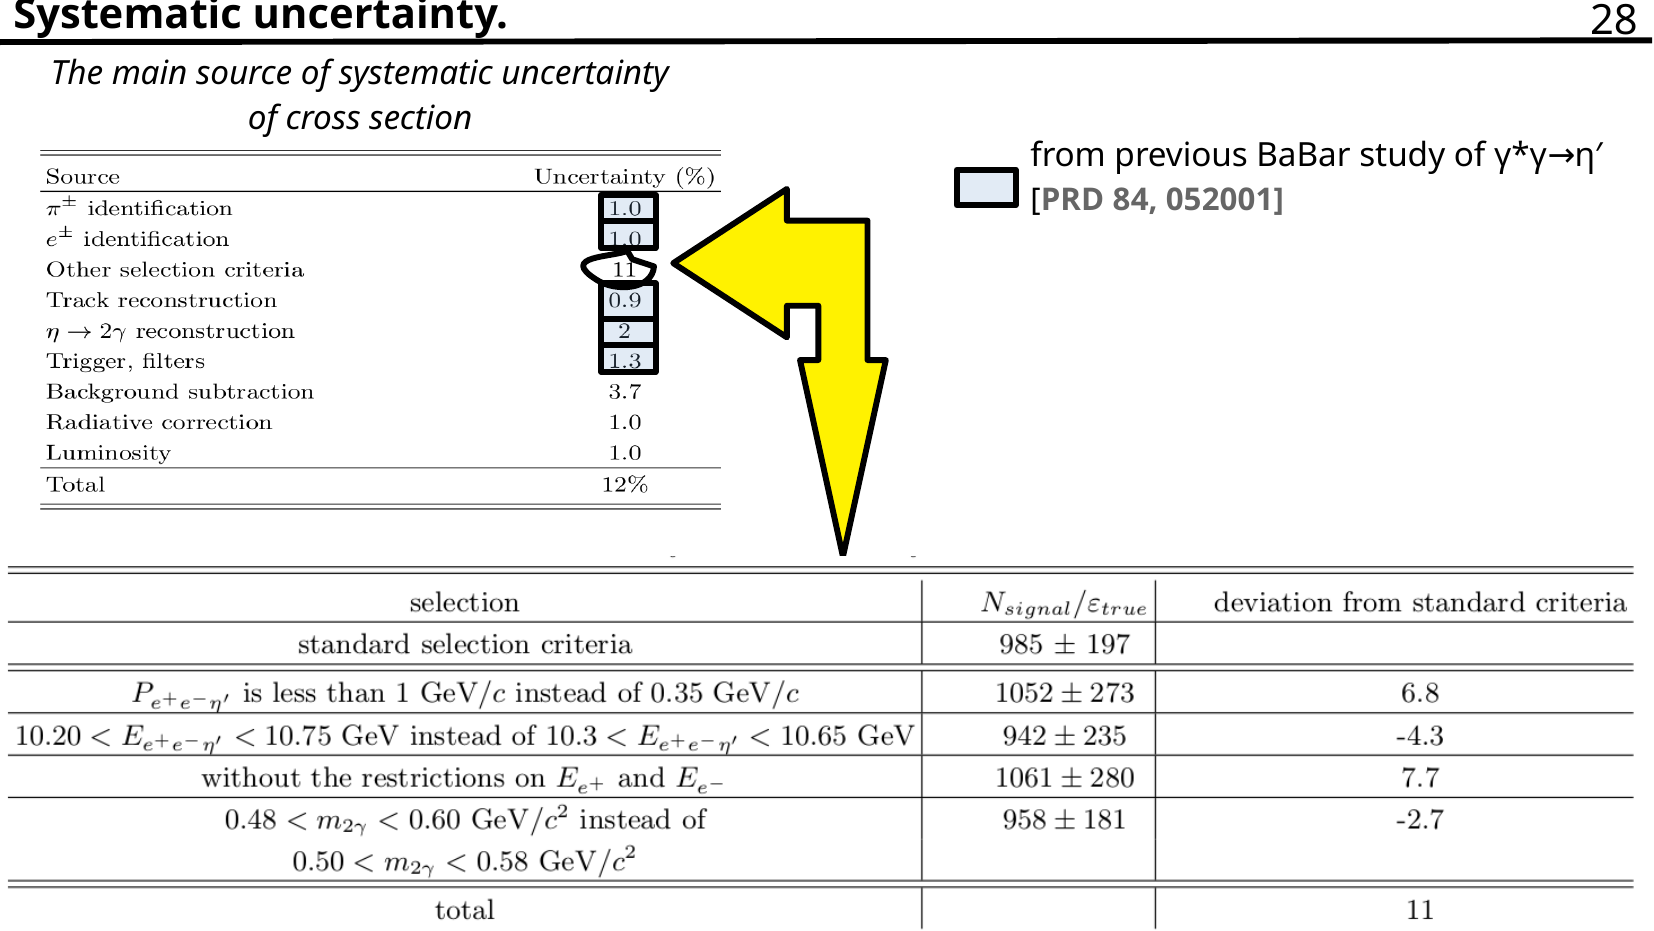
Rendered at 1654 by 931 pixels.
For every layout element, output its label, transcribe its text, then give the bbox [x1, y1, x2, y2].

text_box [956, 169, 1016, 206]
text_box [601, 194, 656, 248]
text_box 28 [1575, 0, 1654, 54]
text_box The main source of systematic uncertainty of cross section [23, 53, 697, 147]
text_box from previous BaBar study of γ*γ→η′ [PRD 84, 052001] [1015, 124, 1654, 229]
picture [0, 556, 1653, 931]
text_box [673, 188, 886, 556]
text_box Systematic uncertainty. [0, 0, 1310, 53]
picture [35, 144, 721, 523]
text_box [601, 283, 656, 372]
